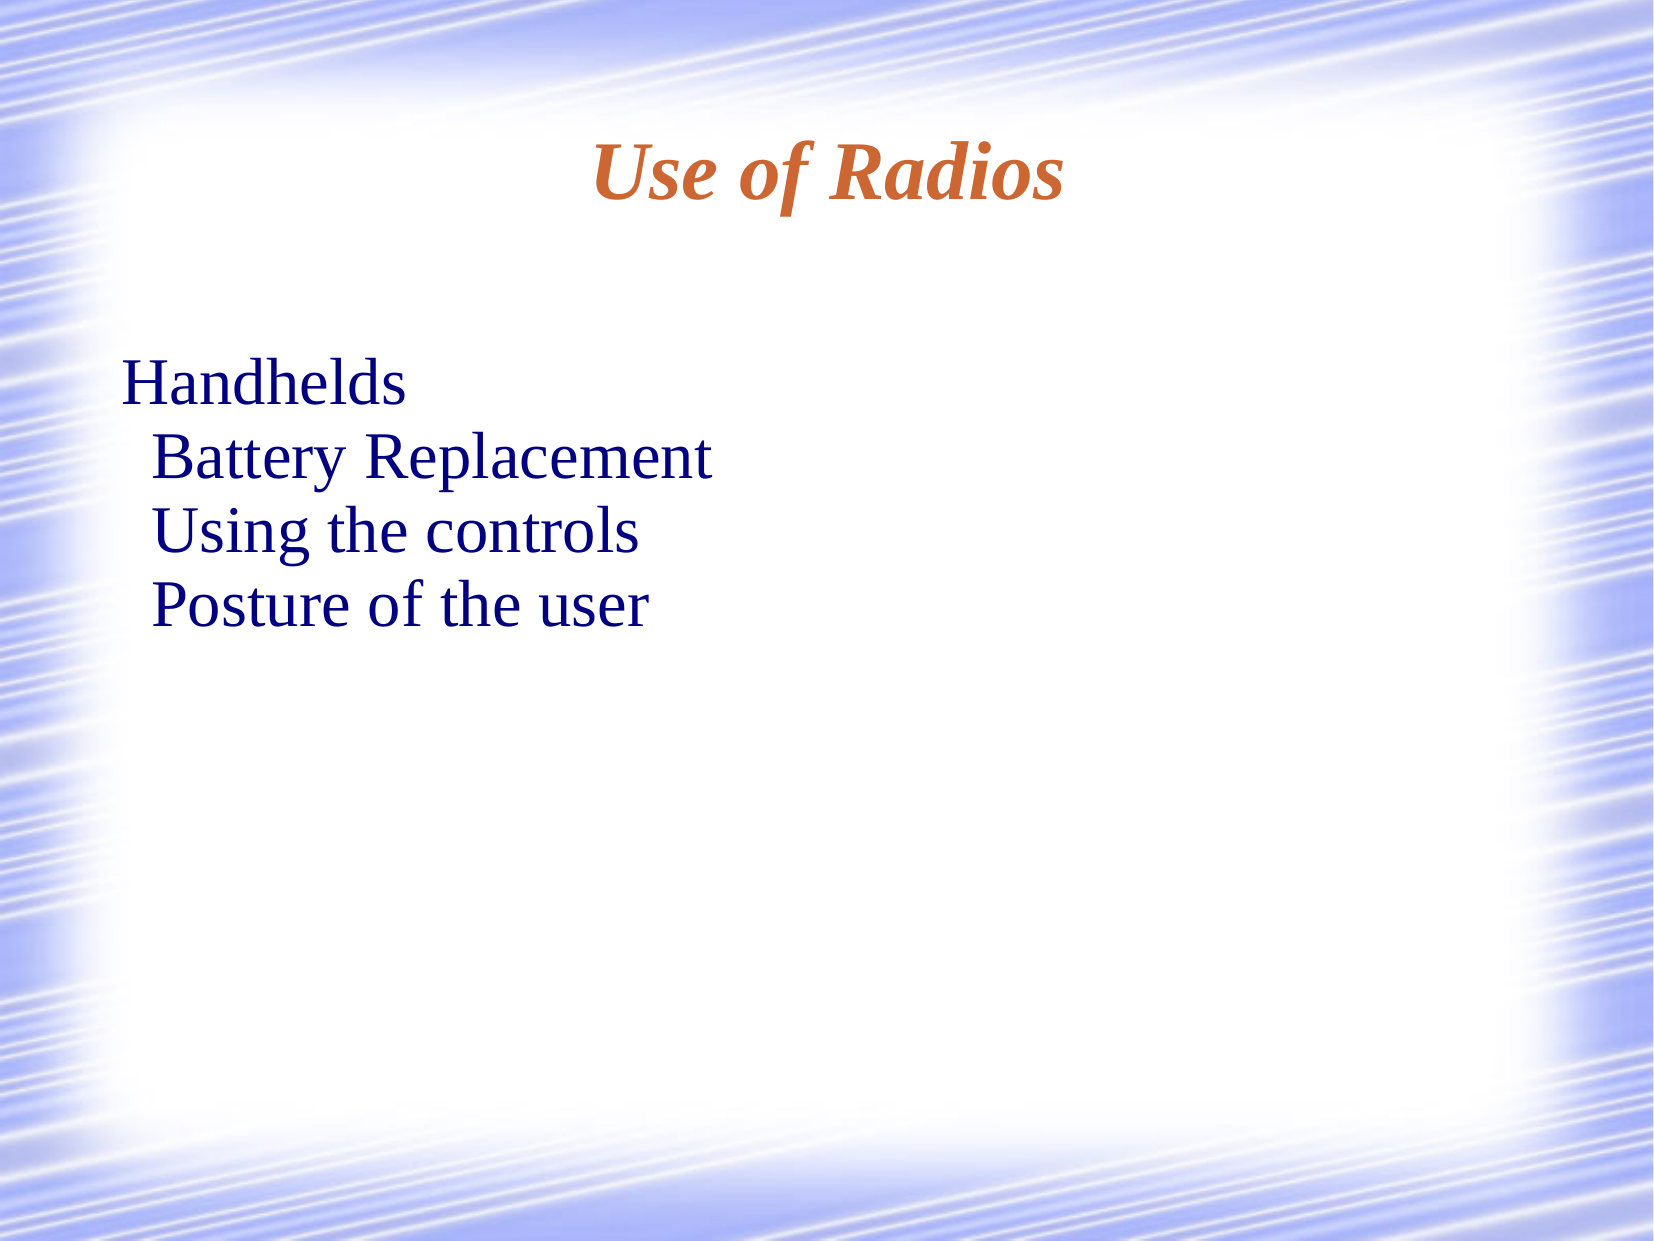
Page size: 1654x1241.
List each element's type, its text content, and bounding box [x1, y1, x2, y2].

title Use of Radios [121, 67, 1534, 275]
picture [0, 0, 1654, 1241]
list Handhelds Battery Replacement Using the controls Posture of the user [121, 344, 1534, 1127]
